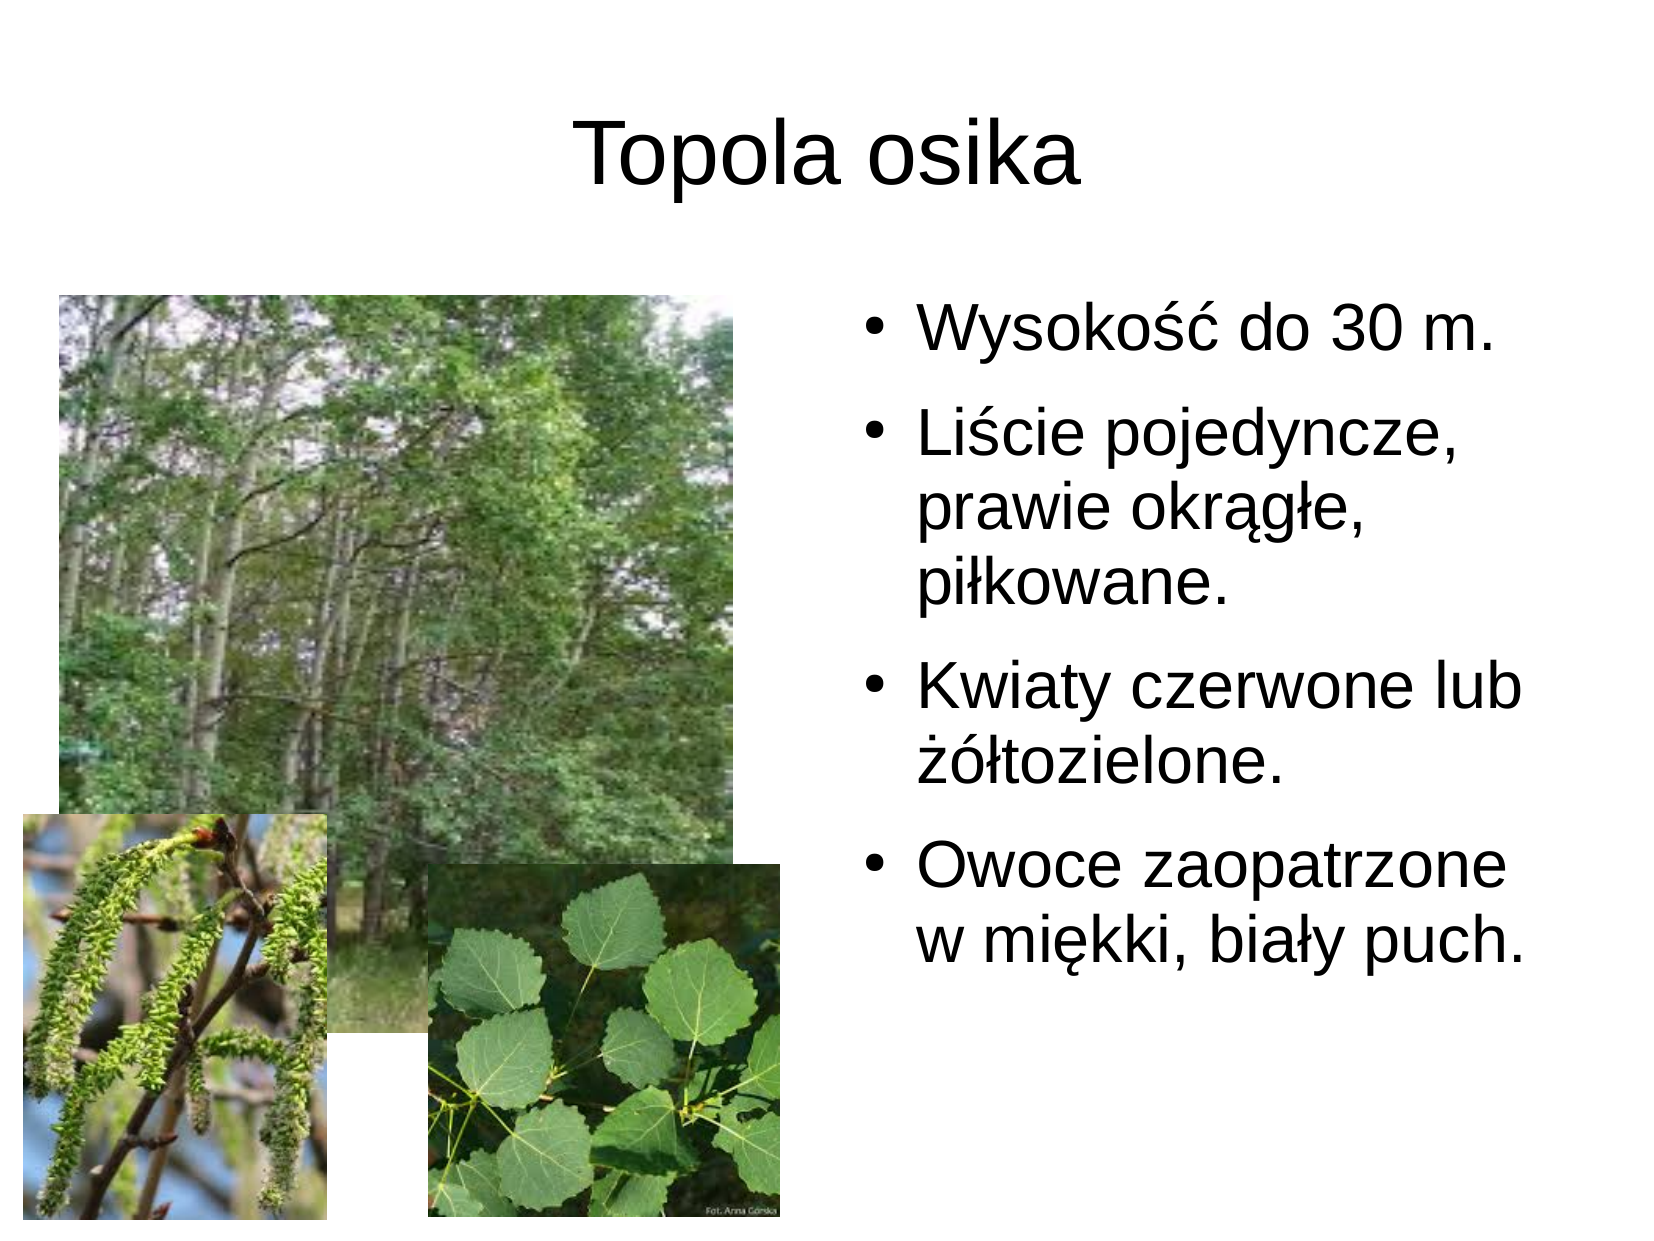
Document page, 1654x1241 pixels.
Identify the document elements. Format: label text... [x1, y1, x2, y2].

title Topola osika [82, 49, 1571, 257]
list Wysokość do 30 m. Liście pojedyncze, prawie okrągłe, piłkowane. Kwiaty czerwone lub żółtozielone. Owoce zaopatrzone w miękki, biały puch. [845, 290, 1572, 1109]
picture [23, 295, 780, 1220]
